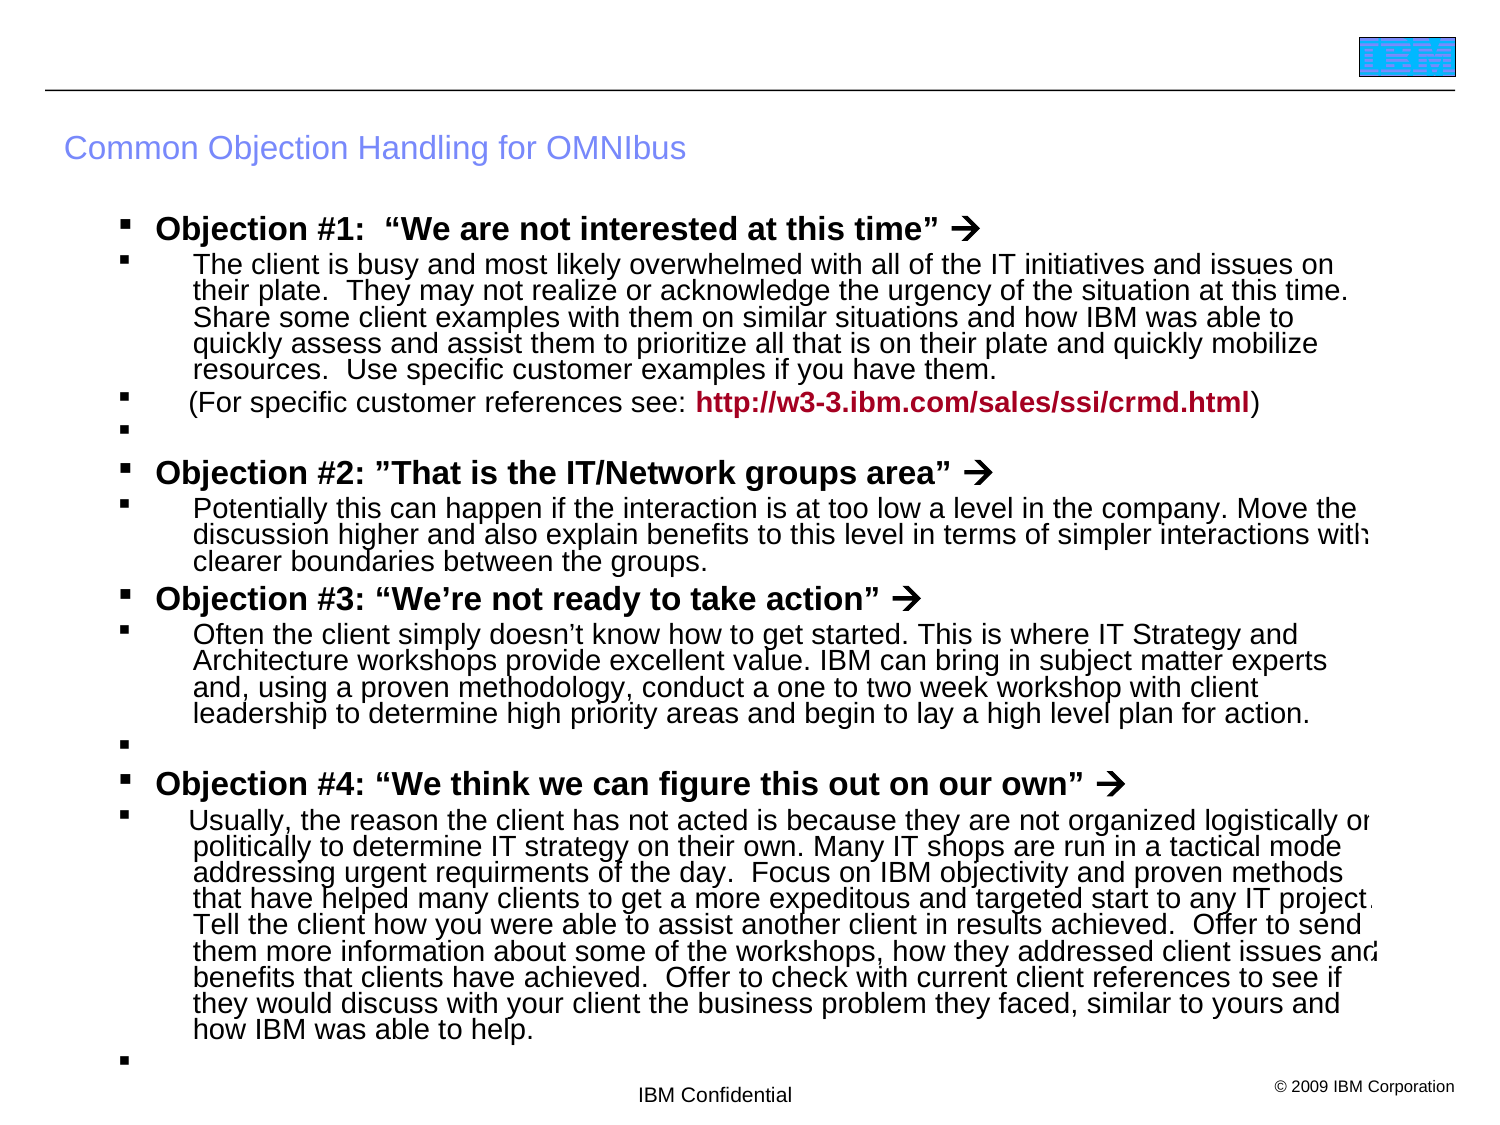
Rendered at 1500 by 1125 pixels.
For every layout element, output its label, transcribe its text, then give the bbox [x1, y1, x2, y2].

title Common Objection Handling for OMNIbus [48, 122, 1346, 176]
list Objection #1: “We are not interested at this time”  The client is busy and most likely overwhelmed with all of the IT initiatives and issues on their plate. They may not realize or acknowledge the urgency of the situation at this time. Share some client examples with them on similar situations and how IBM was able to quickly assess and assist them to prioritize all that is on their plate and quickly mobilize resources. Use specific customer examples if you have them. (For specific customer references see: http://w3-3.ibm.com/sales/ssi/crmd.html) Objection #2: ”That is the IT/Network groups area”  Potentially this can happen if the interaction is at too low a level in the company. Move the discussion higher and also explain benefits to this level in terms of simpler interactions with clearer boundaries between the groups. Objection #3: “We’re not ready to take action”  Often the client simply doesn’t know how to get started. This is where IT Strategy and Architecture workshops provide excellent value. IBM can bring in subject matter experts and, using a proven methodology, conduct a one to two week workshop with client leadership to determine high priority areas and begin to lay a high level plan for action. Objection #4: “We think we can figure this out on our own”  Usually, the reason the client has not acted is because they are not organized logistically or politically to determine IT strategy on their own. Many IT shops are run in a tactical mode addressing urgent requirments of the day. Focus on IBM objectivity and proven methods that have helped many clients to get a more expeditous and targeted start to any IT project. Tell the client how you were able to assist another client in results achieved. Offer to send them more information about some of the workshops, how they addressed client issues and benefits that clients have achieved. Offer to check with current client references to see if they would discuss with your client the business problem they faced, similar to yours and how IBM was able to help. [102, 206, 1409, 1117]
text_box John, Need typically OMNIbus Objections [1346, 87, 1422, 1042]
